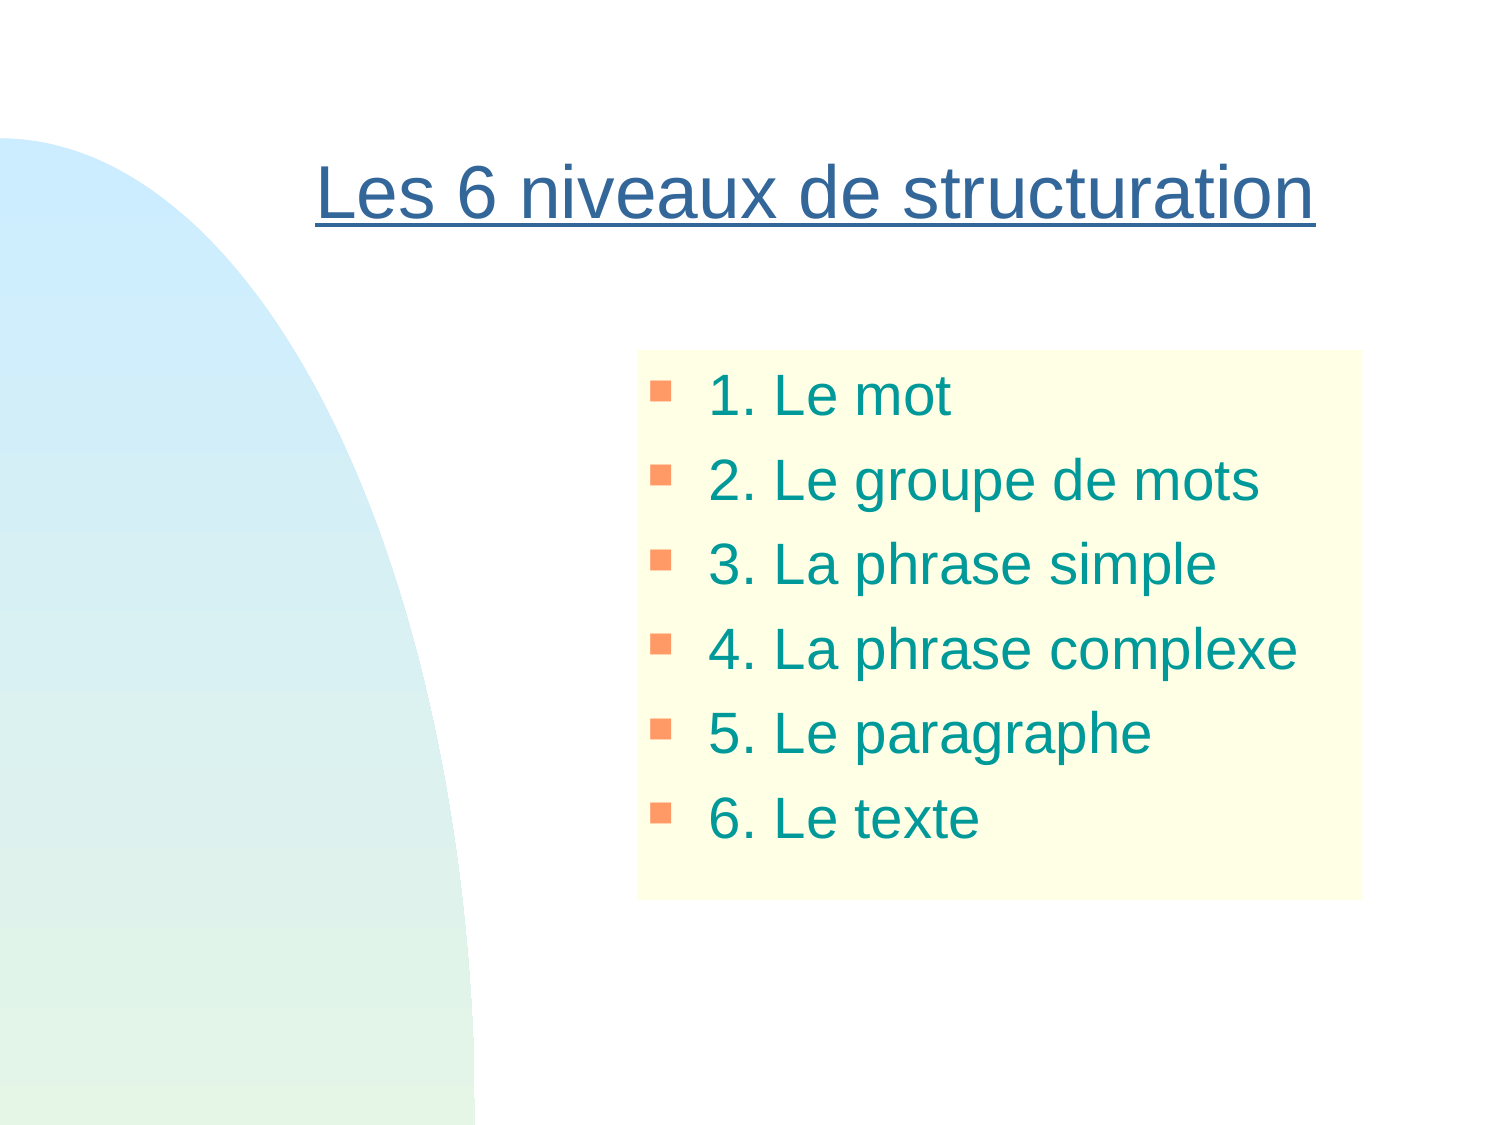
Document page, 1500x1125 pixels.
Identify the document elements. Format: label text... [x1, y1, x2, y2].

title Les 6 niveaux de structuration [299, 99, 1355, 288]
list 1. Le mot 2. Le groupe de mots 3. La phrase simple 4. La phrase complexe 5. Le paragraphe 6. Le texte [637, 349, 1363, 901]
